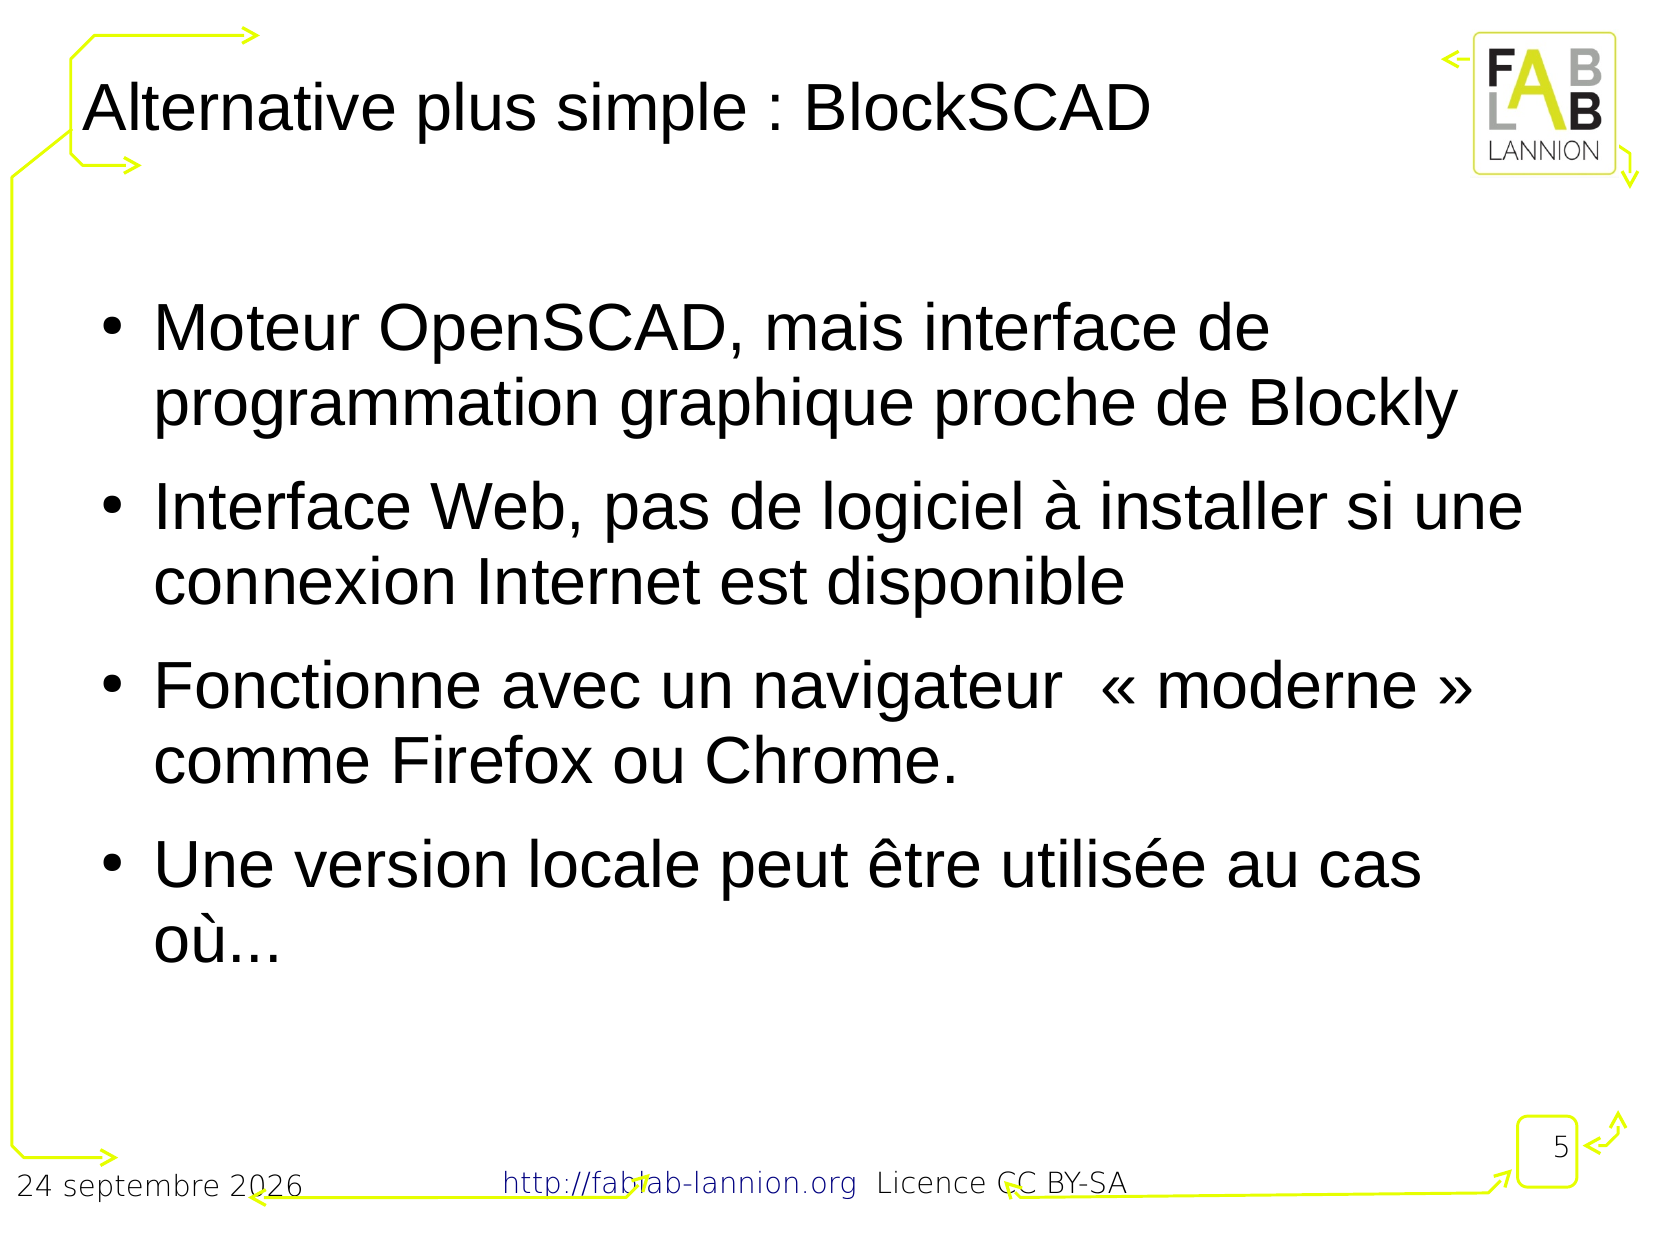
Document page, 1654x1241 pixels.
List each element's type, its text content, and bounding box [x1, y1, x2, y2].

picture [1470, 29, 1619, 178]
title Alternative plus simple : BlockSCAD [82, 49, 1441, 166]
list Moteur OpenSCAD, mais interface de programmation graphique proche de Blockly Interface Web, pas de logiciel à installer si une connexion Internet est disponible Fonctionne avec un navigateur « moderne » comme Firefox ou Chrome. Une version locale peut être utilisée au cas où... [82, 290, 1571, 1010]
